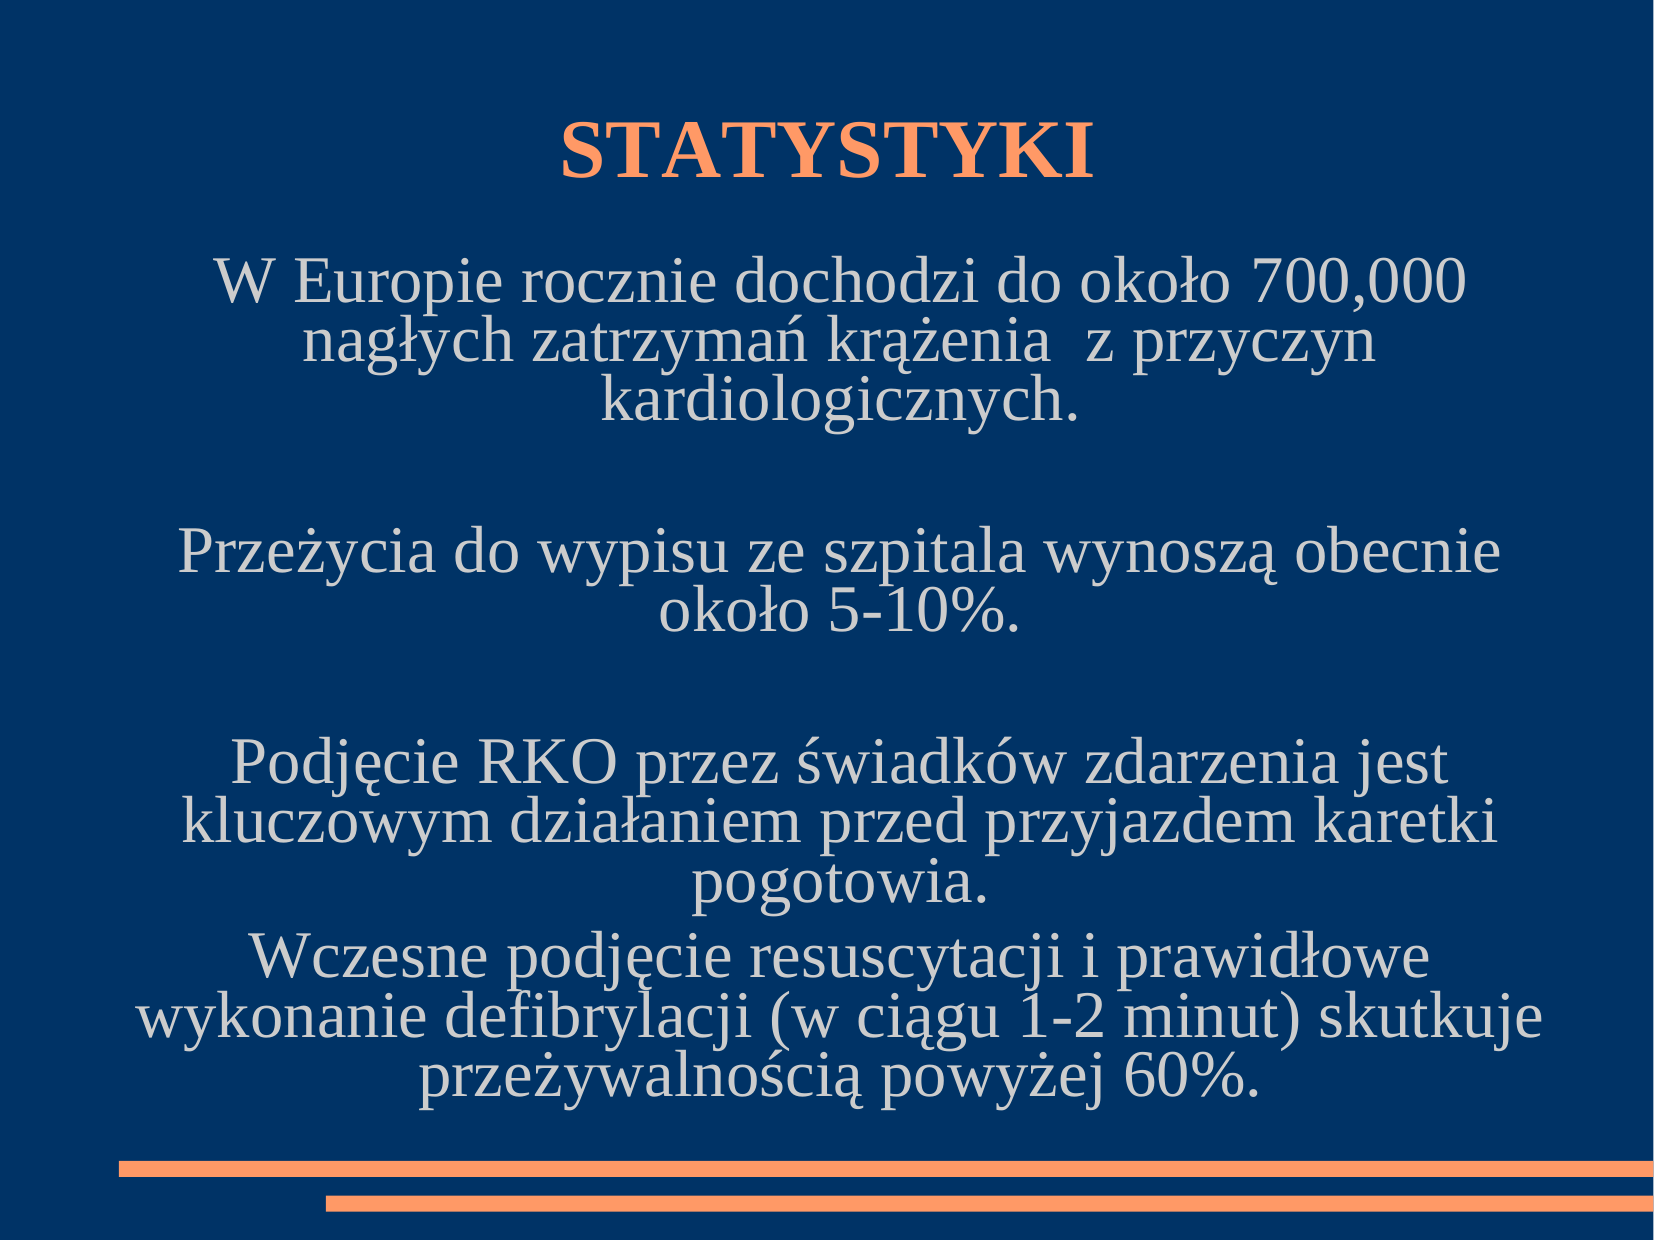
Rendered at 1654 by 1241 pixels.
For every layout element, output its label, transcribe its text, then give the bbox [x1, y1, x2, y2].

subtitle W Europie rocznie dochodzi do około 700,000 nagłych zatrzymań krążenia z przyczyn kardiologicznych. Przeżycia do wypisu ze szpitala wynoszą obecnie około 5-10%. Podjęcie RKO przez świadków zdarzenia jest kluczowym działaniem przed przyjazdem karetki pogotowia. Wczesne podjęcie resuscytacji i prawidłowe wykonanie defibrylacji (w ciągu 1-2 minut) skutkuje przeżywalnością powyżej 60%. [121, 247, 1561, 1207]
title STATYSTYKI [121, 53, 1534, 247]
